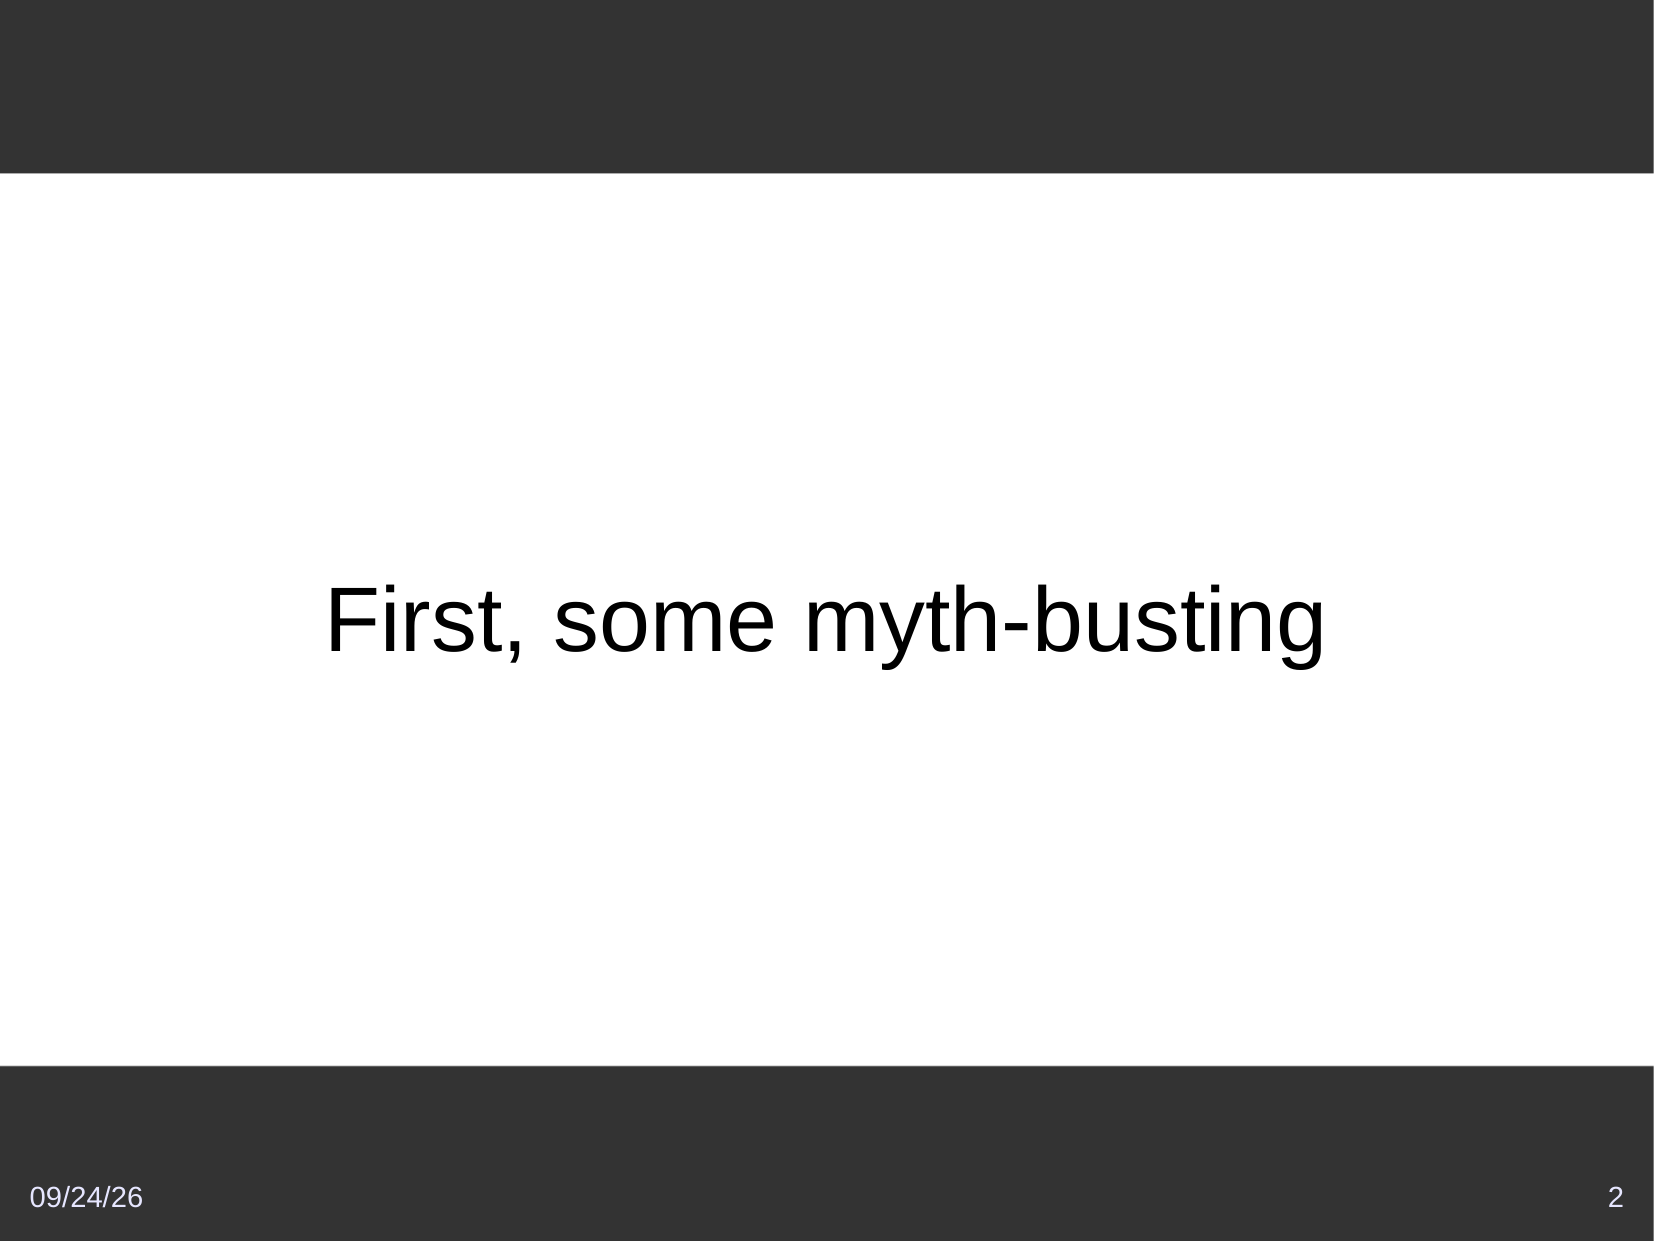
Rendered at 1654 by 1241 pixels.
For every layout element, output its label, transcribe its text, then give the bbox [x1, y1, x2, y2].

picture [0, 0, 1654, 1241]
subtitle First, some myth-busting [29, 214, 1625, 1027]
